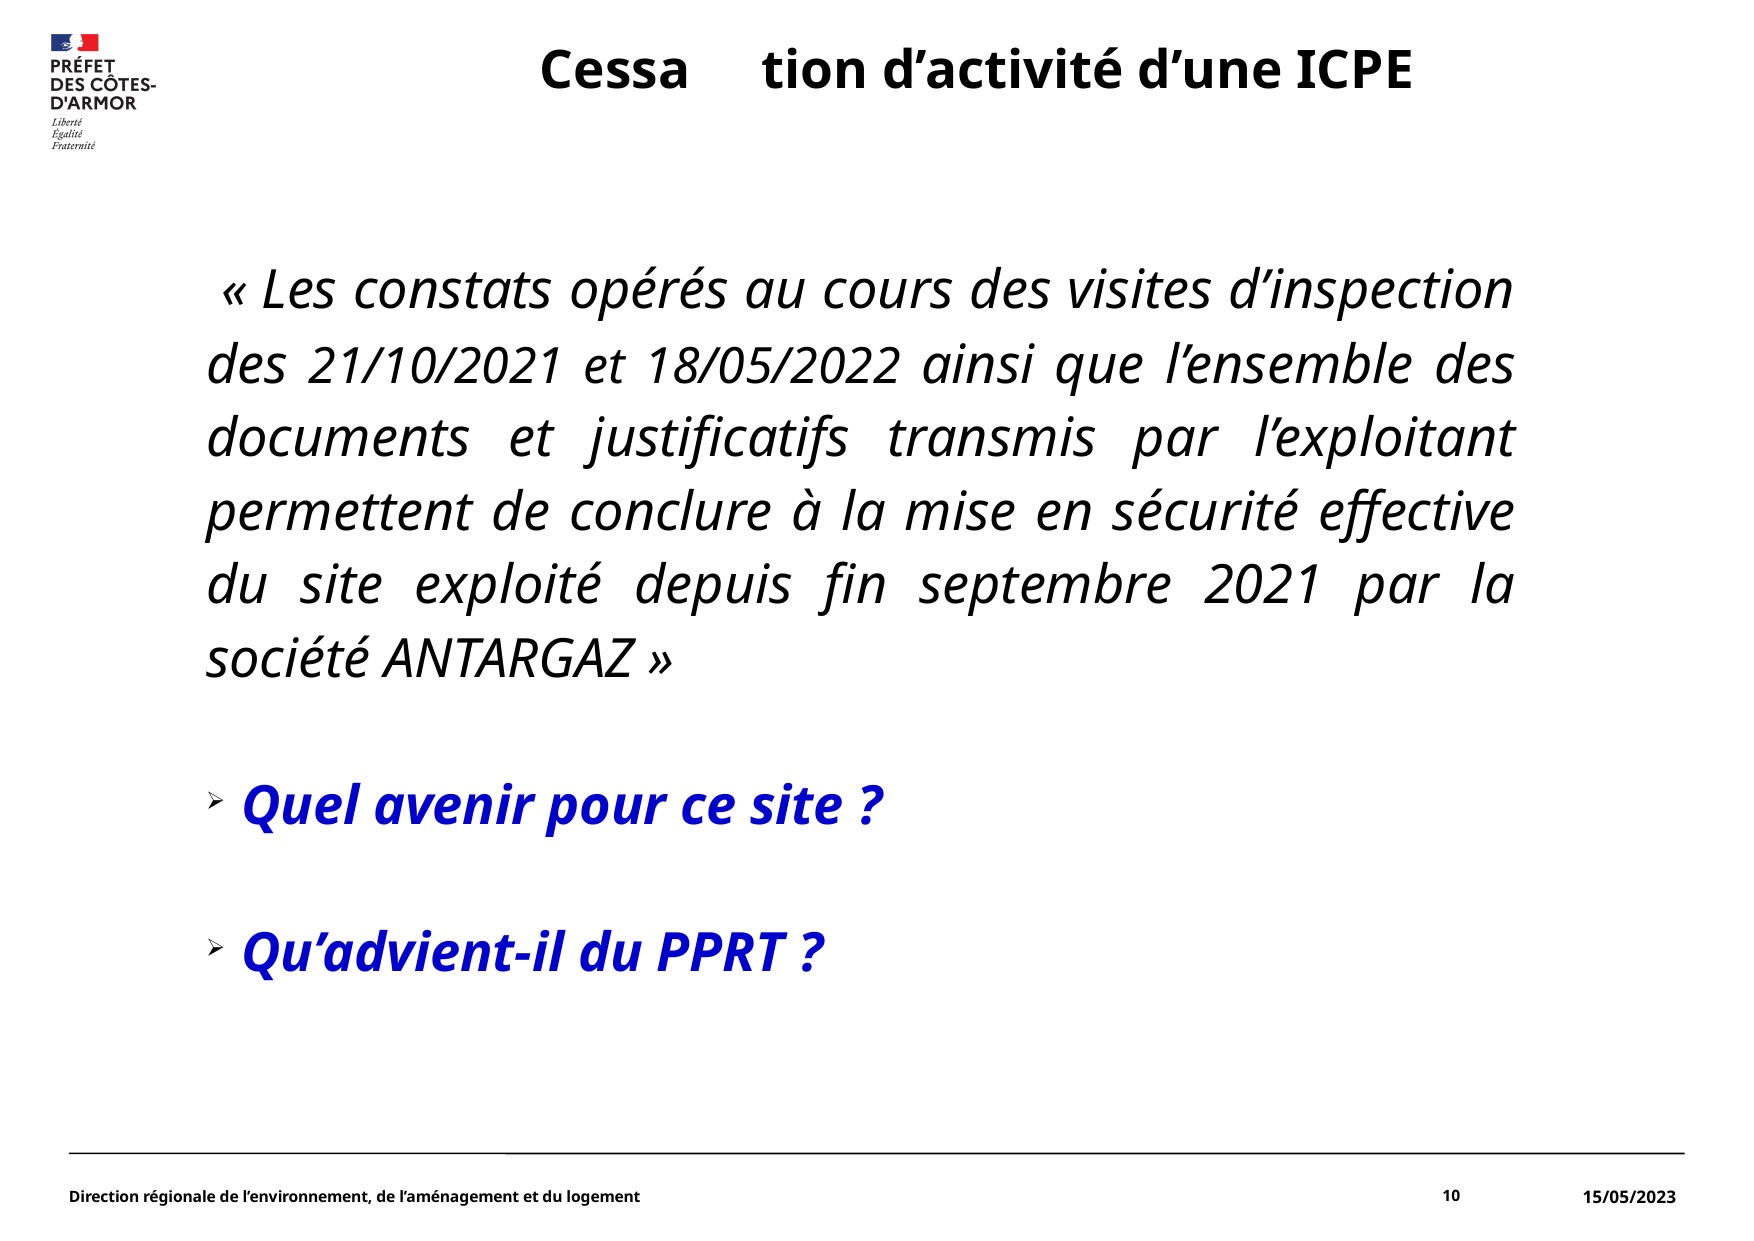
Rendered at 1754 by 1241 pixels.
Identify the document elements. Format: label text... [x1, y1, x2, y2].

text_box « Les constats opérés au cours des visites d’inspection des 21/10/2021 et 18/05/2022 ainsi que l’ensemble des documents et justificatifs transmis par l’exploitant permettent de conclure à la mise en sécurité effective du site exploité depuis fin septembre 2021 par la société ANTARGAZ » Quel avenir pour ce site ? Qu’advient-il du PPRT ? [191, 177, 1549, 1194]
title Cessa tion d’activité d’une ICPE [361, 42, 1593, 127]
